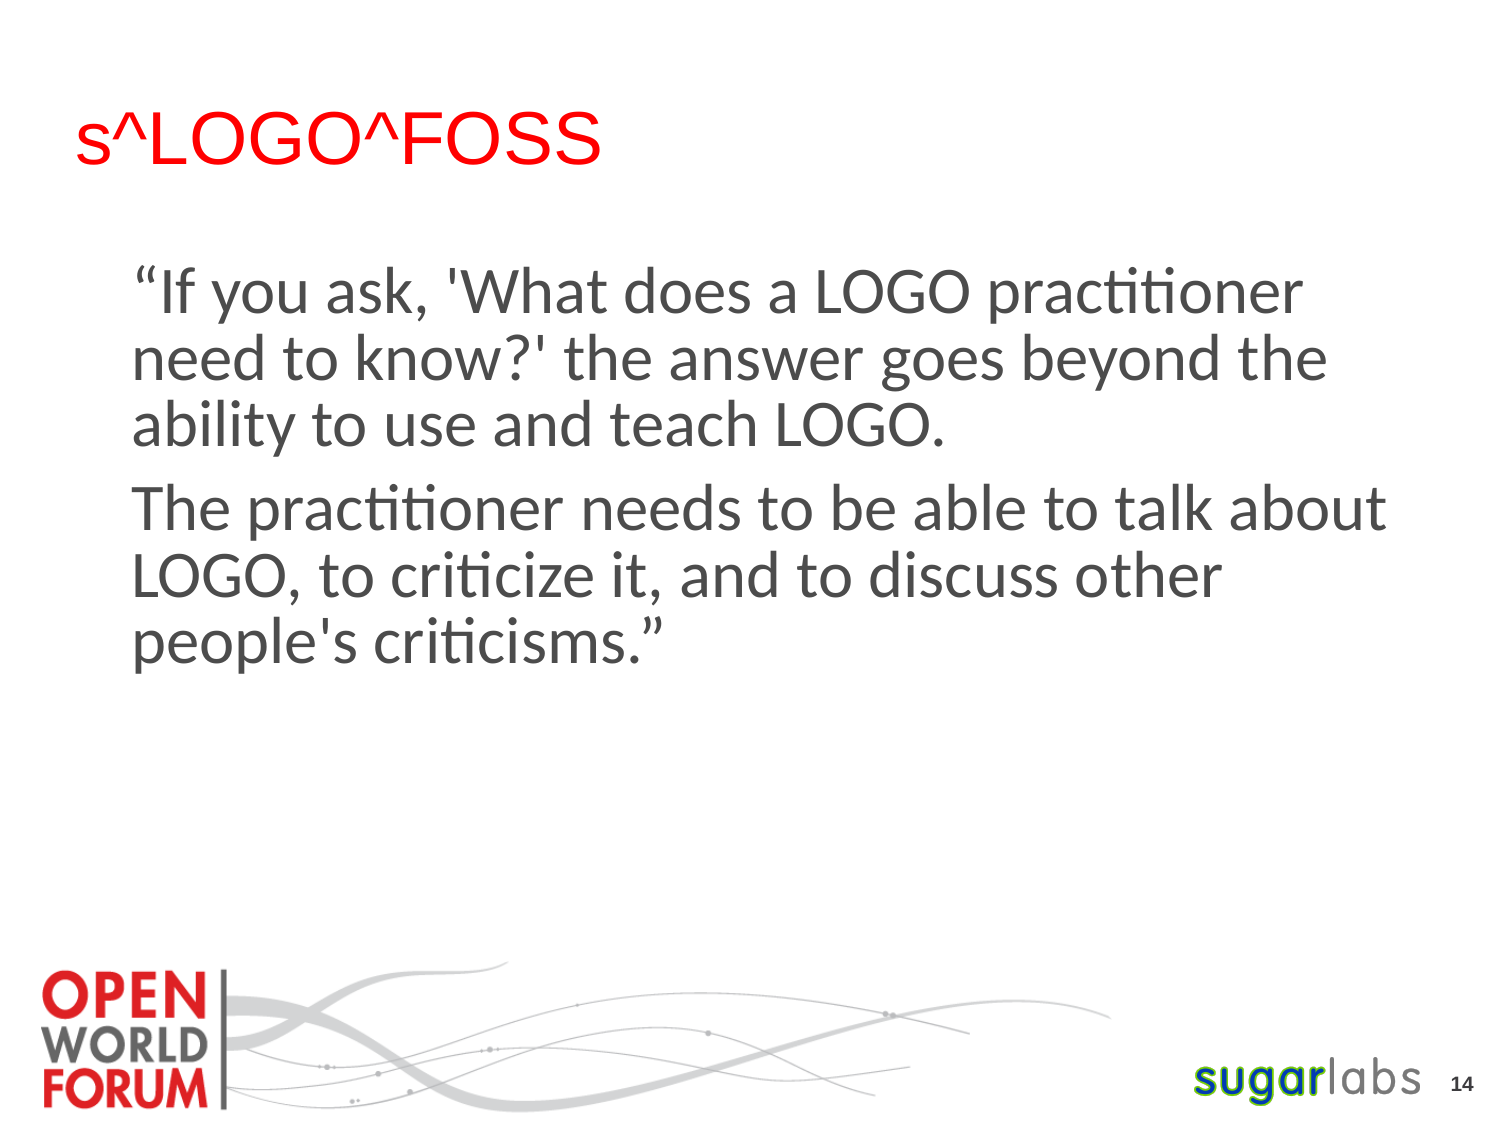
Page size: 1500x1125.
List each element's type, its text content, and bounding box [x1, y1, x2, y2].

picture [41, 957, 1112, 1119]
list “If you ask, 'What does a LOGO practitioner need to know?' the answer goes beyond the ability to use and teach LOGO. The practitioner needs to be able to talk about LOGO, to criticize it, and to discuss other people's criticisms.” [75, 263, 1425, 1006]
title s^LOGO^FOSS [75, 44, 1425, 233]
picture [1194, 1057, 1420, 1106]
